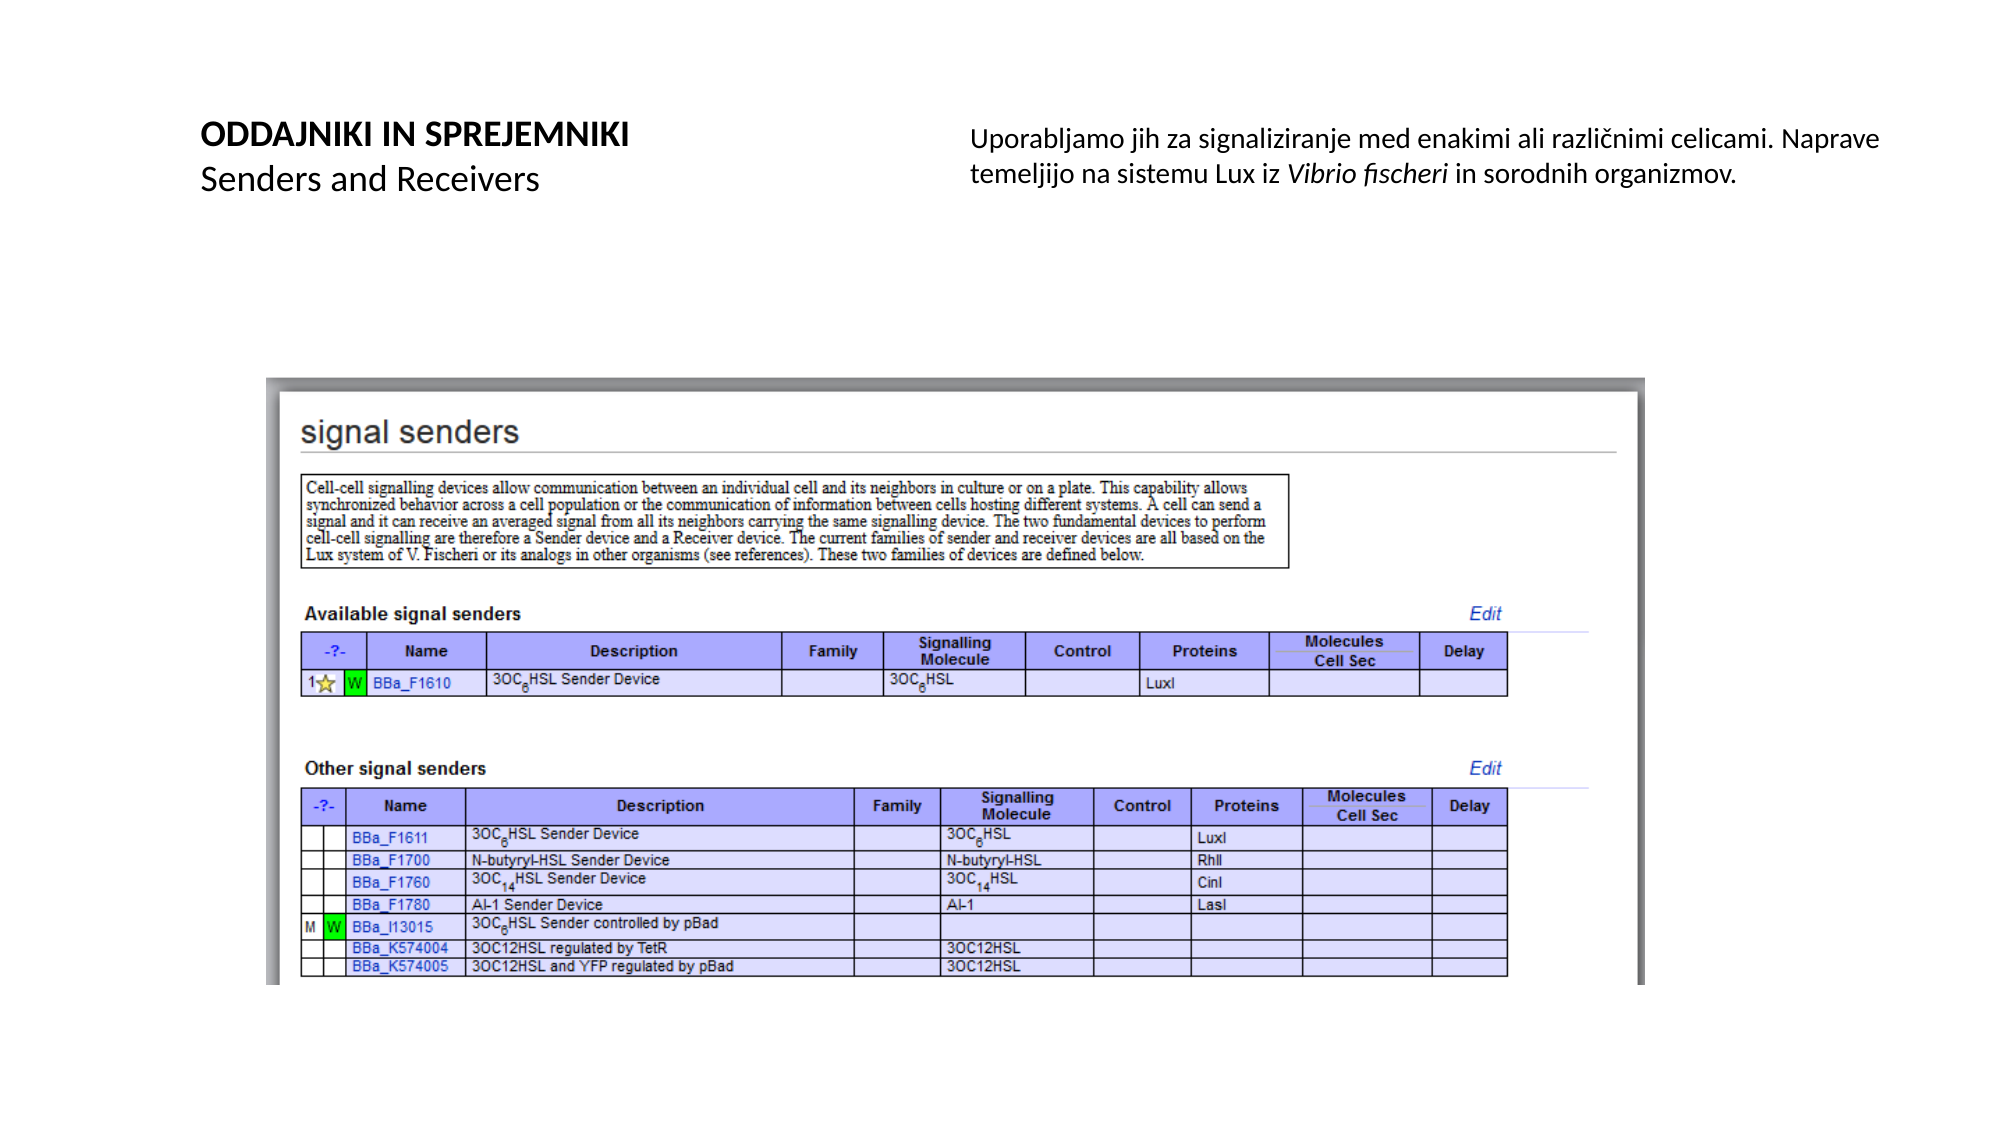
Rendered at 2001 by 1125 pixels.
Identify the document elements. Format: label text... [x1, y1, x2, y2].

picture [266, 377, 1645, 985]
text_box ODDAJNIKI IN SPREJEMNIKI Senders and Receivers [185, 101, 1891, 207]
text_box Uporabljamo jih za signaliziranje med enakimi ali različnimi celicami. Naprave temeljijo na sistemu Lux iz Vibrio fischeri in sorodnih organizmov. [955, 112, 1925, 197]
